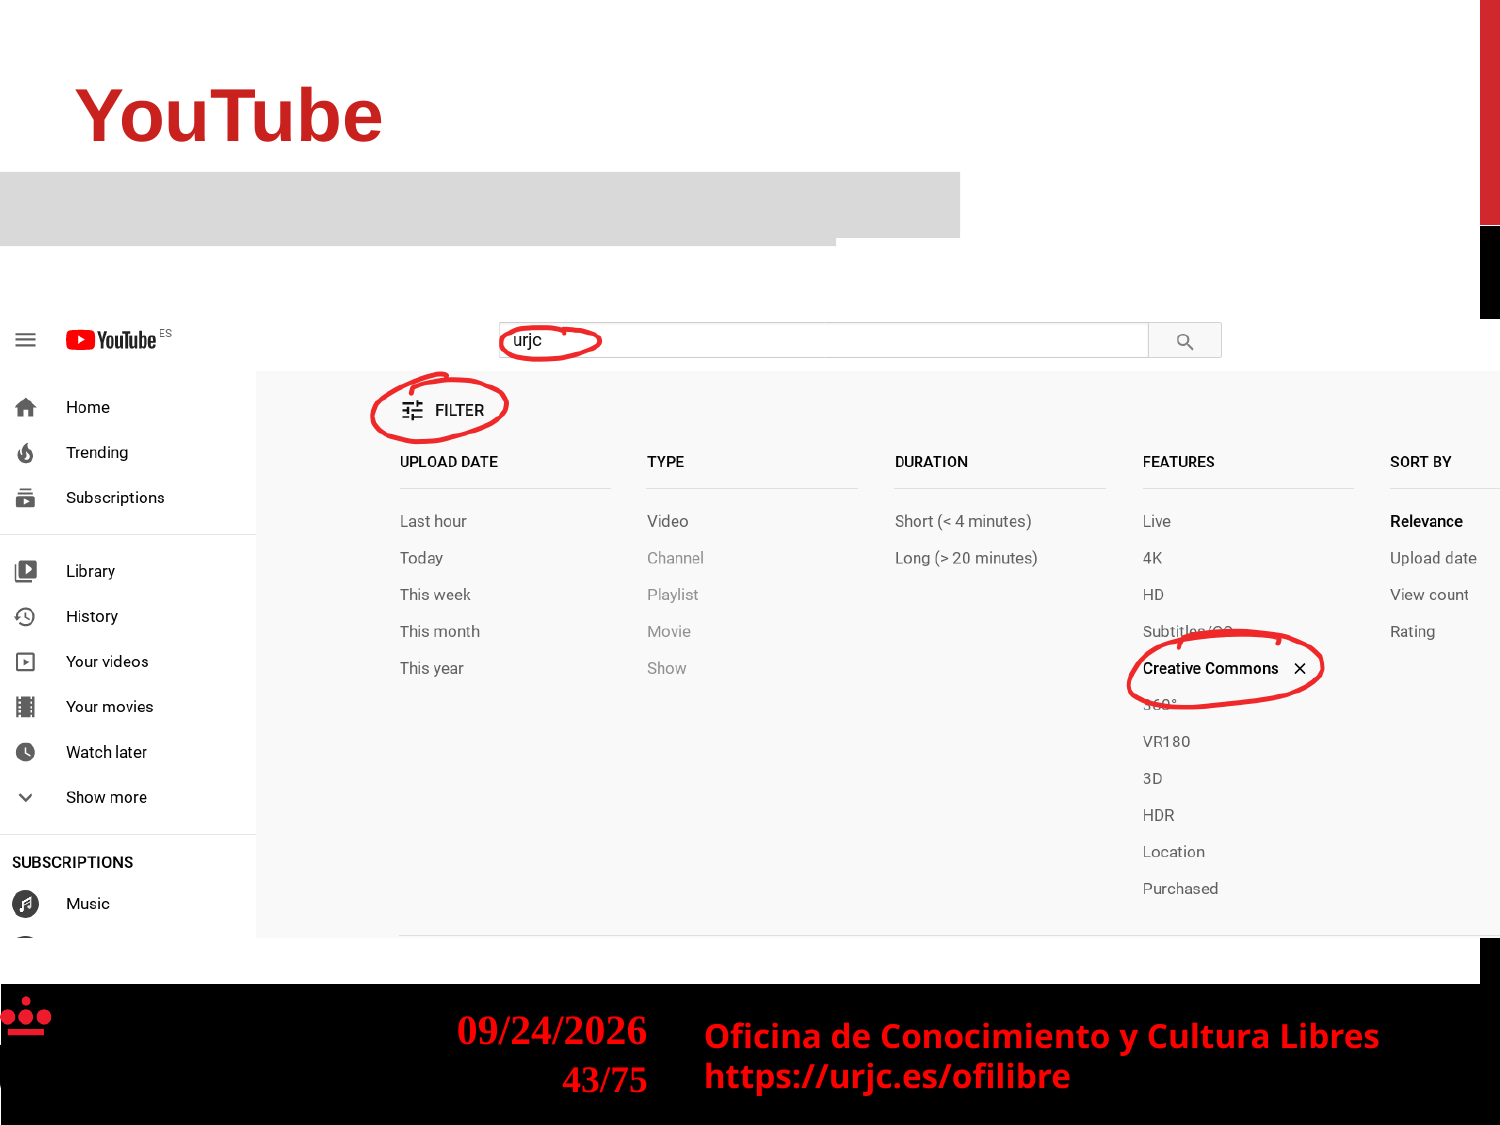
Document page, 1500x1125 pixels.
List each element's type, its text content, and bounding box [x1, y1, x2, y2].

text_box YouTube [60, 66, 991, 249]
picture [0, 319, 1500, 938]
text_box [0, 171, 961, 238]
title [75, 15, 1425, 172]
